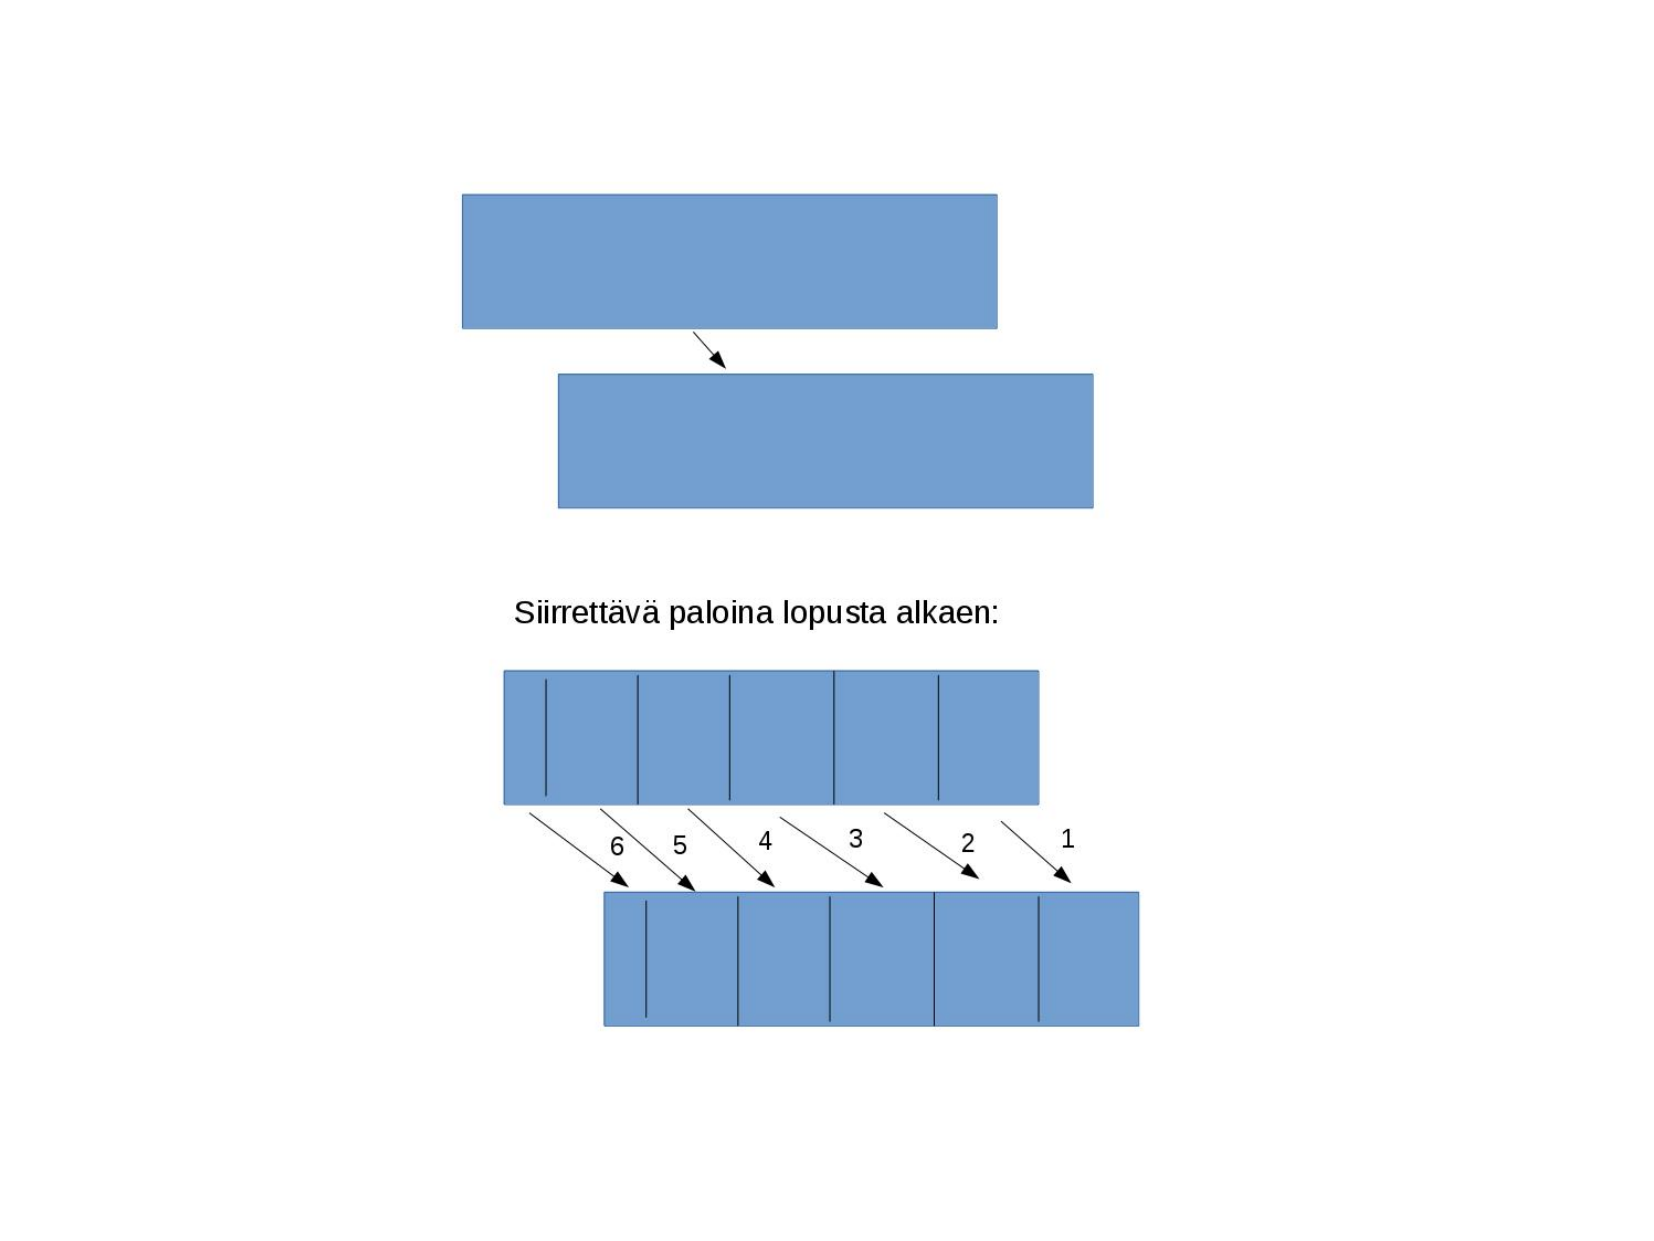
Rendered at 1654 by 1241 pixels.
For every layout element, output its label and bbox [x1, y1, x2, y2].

picture [366, 94, 1243, 1241]
